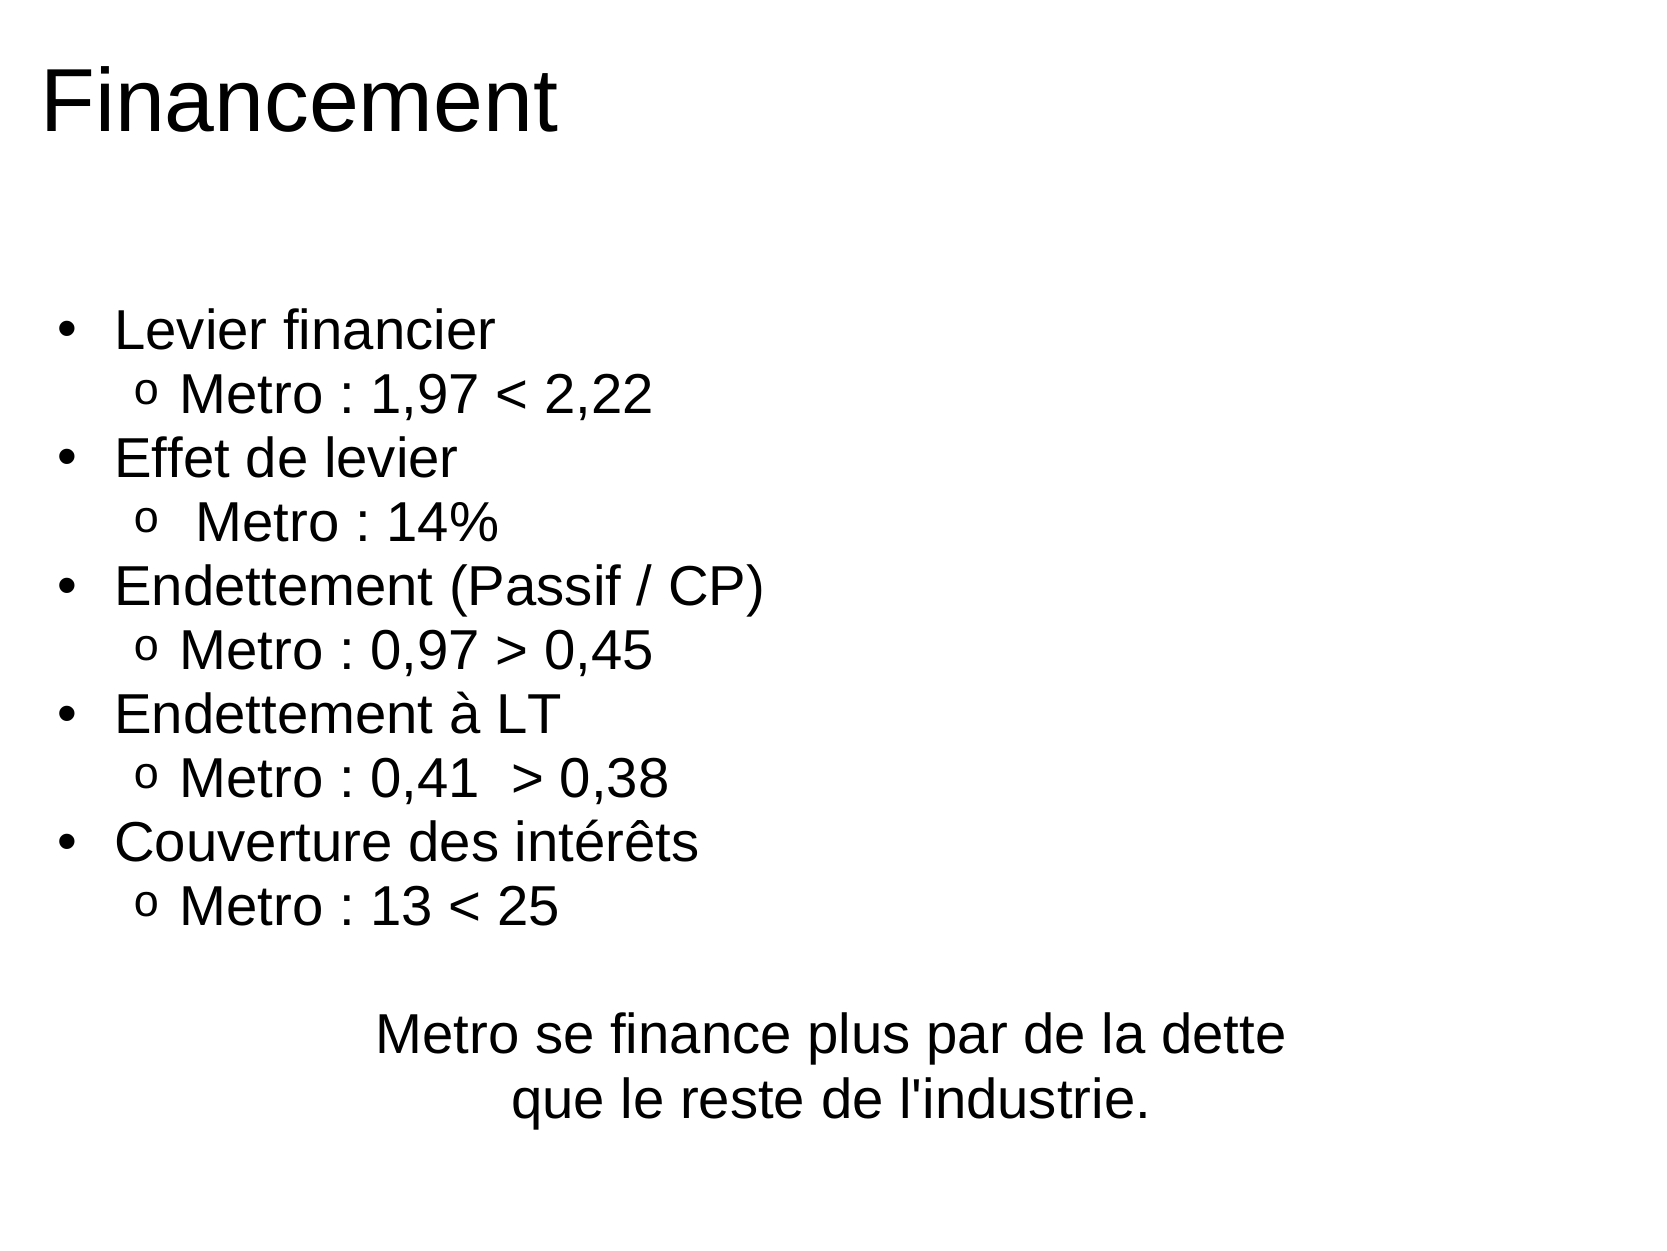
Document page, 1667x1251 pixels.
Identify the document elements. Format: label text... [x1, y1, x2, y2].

title Financement [40, 50, 1627, 201]
list Levier financier Metro : 1,97 < 2,22 Effet de levier Metro : 14% Endettement (Passif / CP) Metro : 0,97 > 0,45 Endettement à LT Metro : 0,41 > 0,38 Couverture des intérêts Metro : 13 < 25 Metro se finance plus par de la dette que le reste de l'industrie. [39, 297, 1623, 1197]
